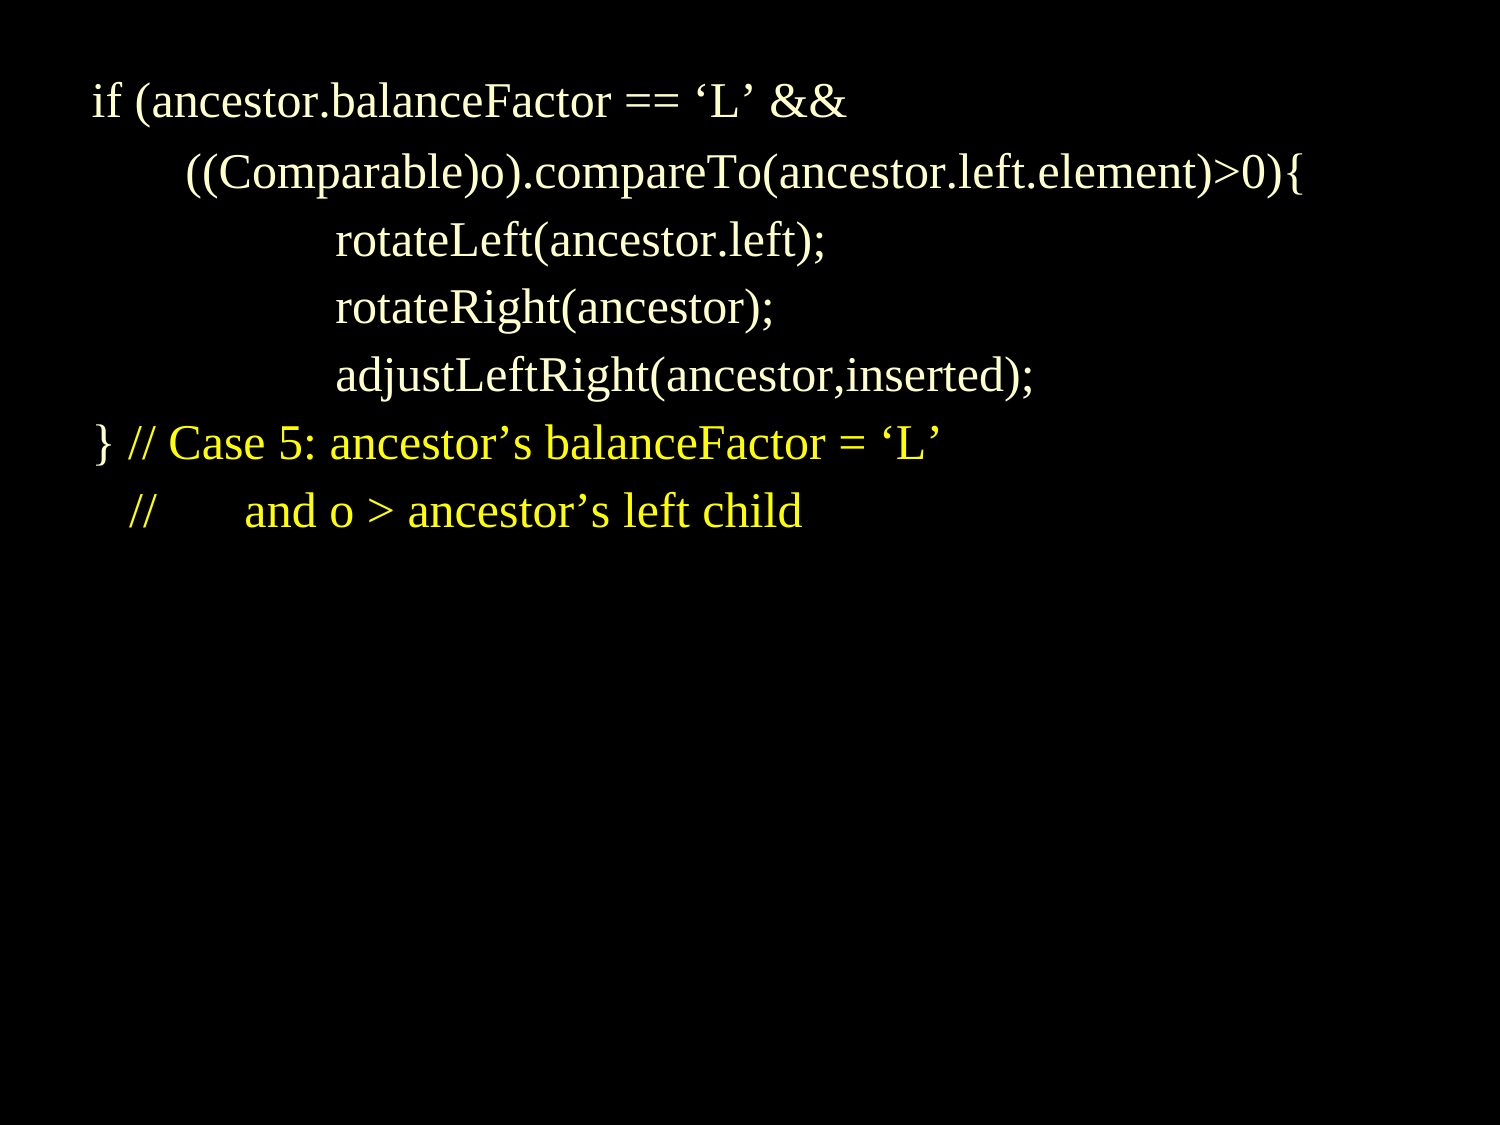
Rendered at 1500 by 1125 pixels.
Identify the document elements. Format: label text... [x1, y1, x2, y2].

list if (ancestor.balanceFactor == ‘L’ && ((Comparable)o).compareTo(ancestor.left.element)>0){ rotateLeft(ancestor.left); rotateRight(ancestor); adjustLeftRight(ancestor,inserted); } // Case 5: ancestor’s balanceFactor = ‘L’ // and o > ancestor’s left child [20, 49, 1480, 1063]
